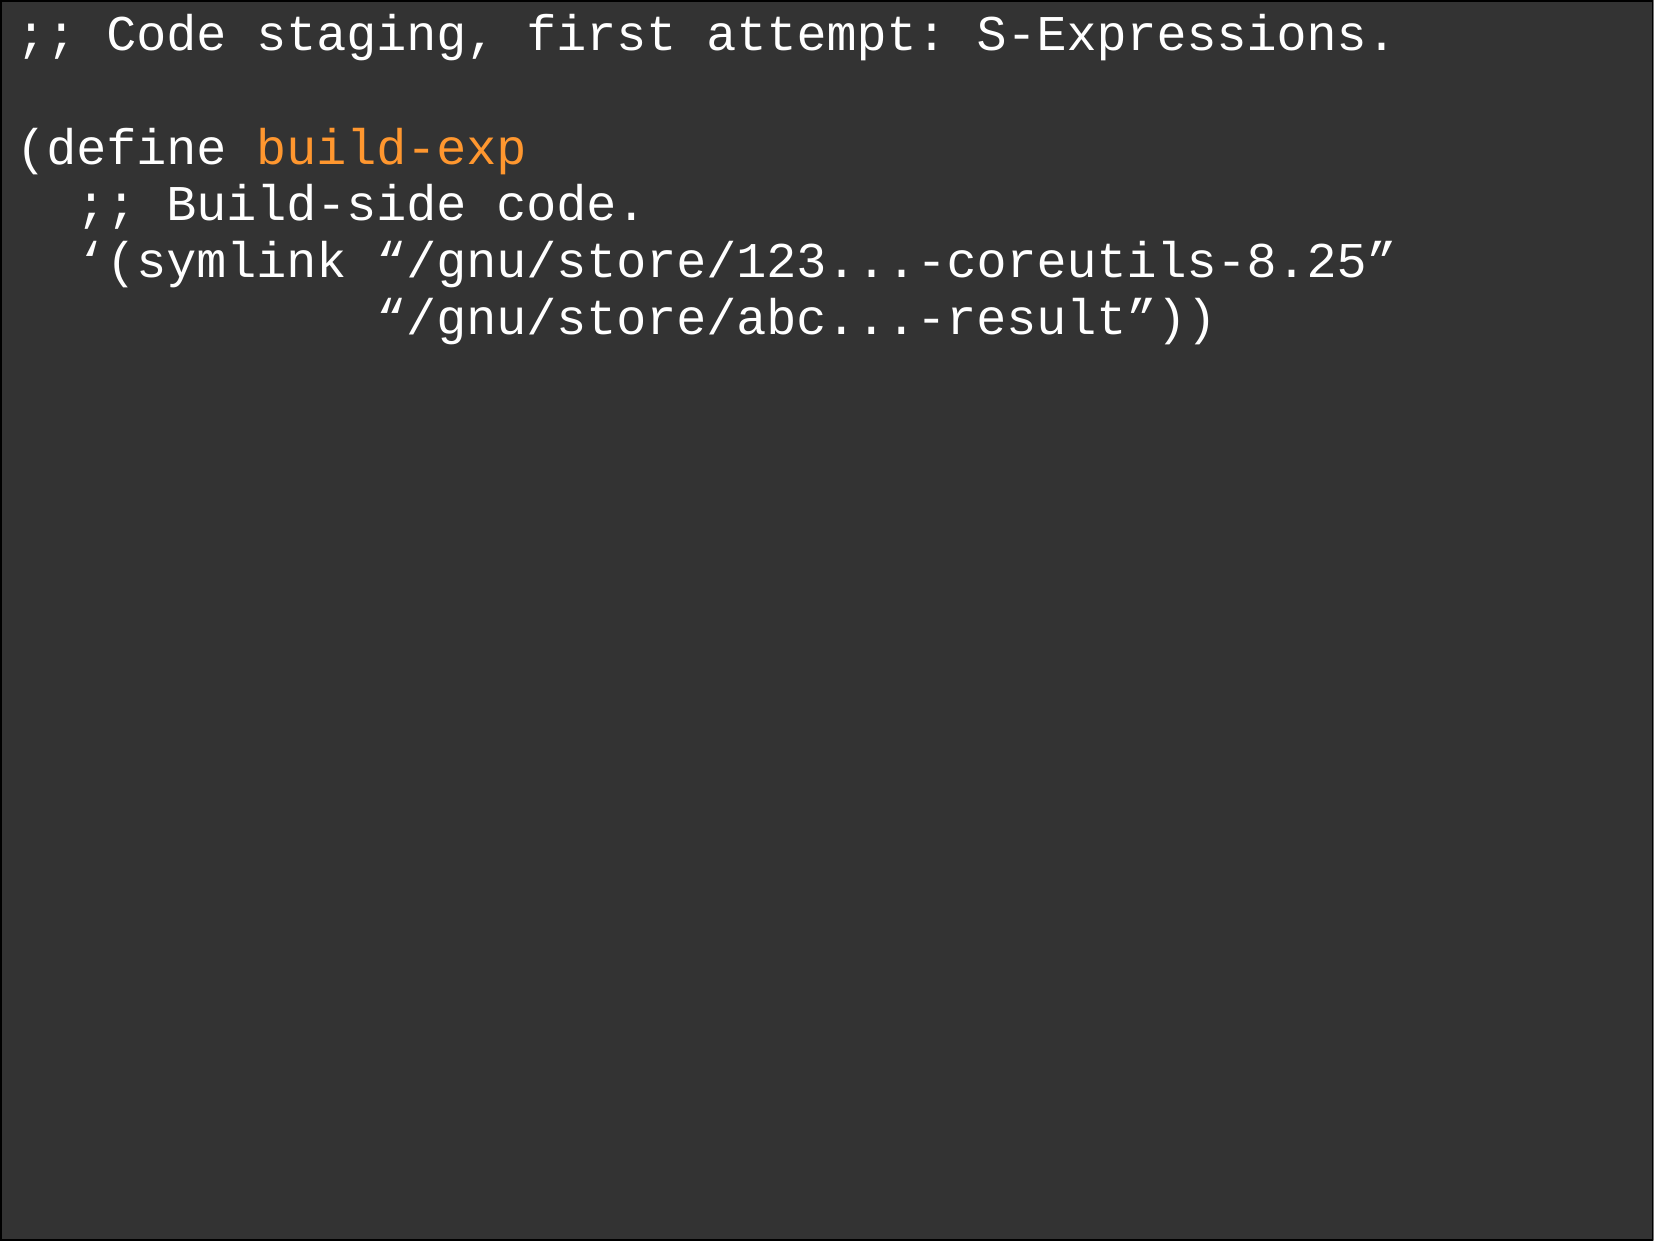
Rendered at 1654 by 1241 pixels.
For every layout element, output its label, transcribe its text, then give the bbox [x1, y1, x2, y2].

text_box ;; Code staging, first attempt: S-Expressions. (define build-exp ;; Build-side code. ‘(symlink “/gnu/store/123...-coreutils-8.25” “/gnu/store/abc...-result”)) [0, 0, 1654, 1241]
